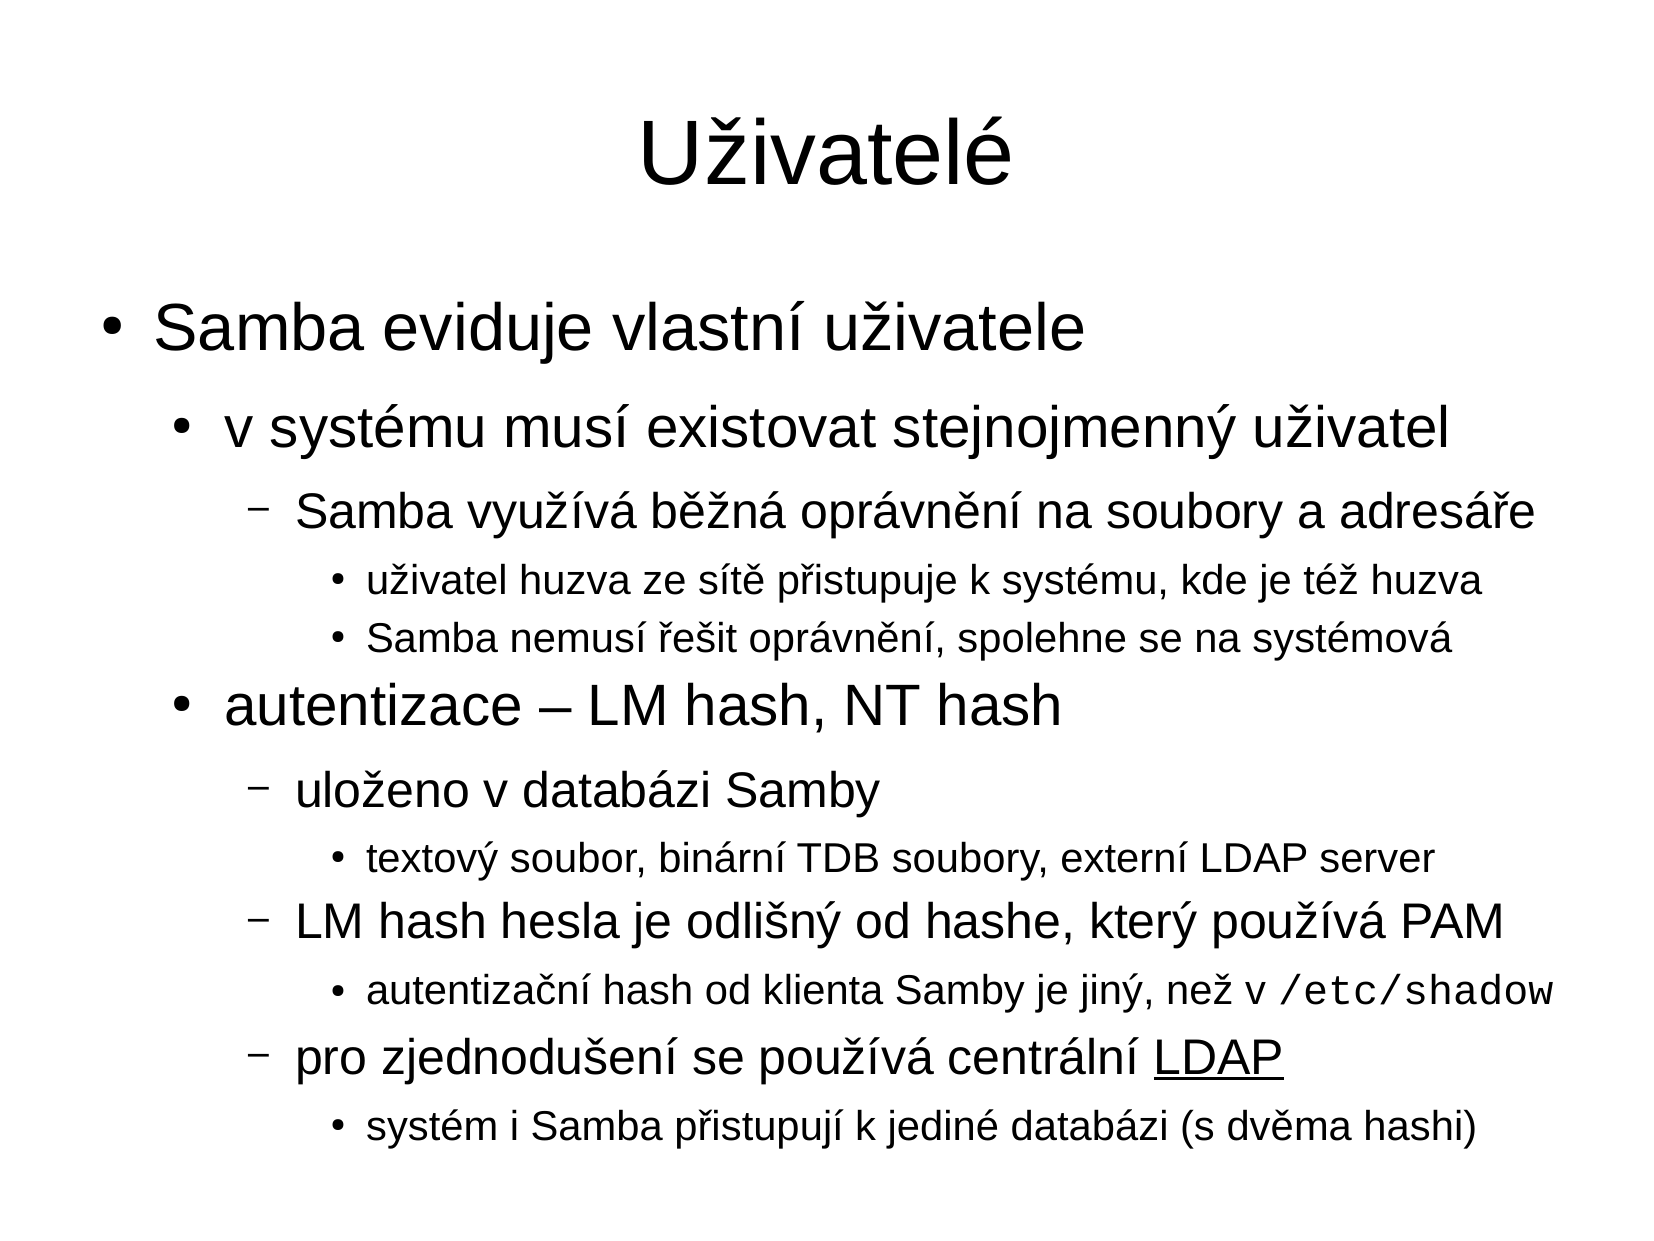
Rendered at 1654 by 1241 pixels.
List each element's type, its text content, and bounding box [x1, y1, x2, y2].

title Uživatelé [82, 49, 1571, 257]
list Samba eviduje vlastní uživatele v systému musí existovat stejnojmenný uživatel Samba využívá běžná oprávnění na soubory a adresáře uživatel huzva ze sítě přistupuje k systému, kde je též huzva Samba nemusí řešit oprávnění, spolehne se na systémová autentizace – LM hash, NT hash uloženo v databázi Samby textový soubor, binární TDB soubory, externí LDAP server LM hash hesla je odlišný od hashe, který používá PAM autentizační hash od klienta Samby je jiný, než v /etc/shadow pro zjednodušení se používá centrální LDAP systém i Samba přistupují k jediné databázi (s dvěma hashi) [82, 290, 1571, 1150]
